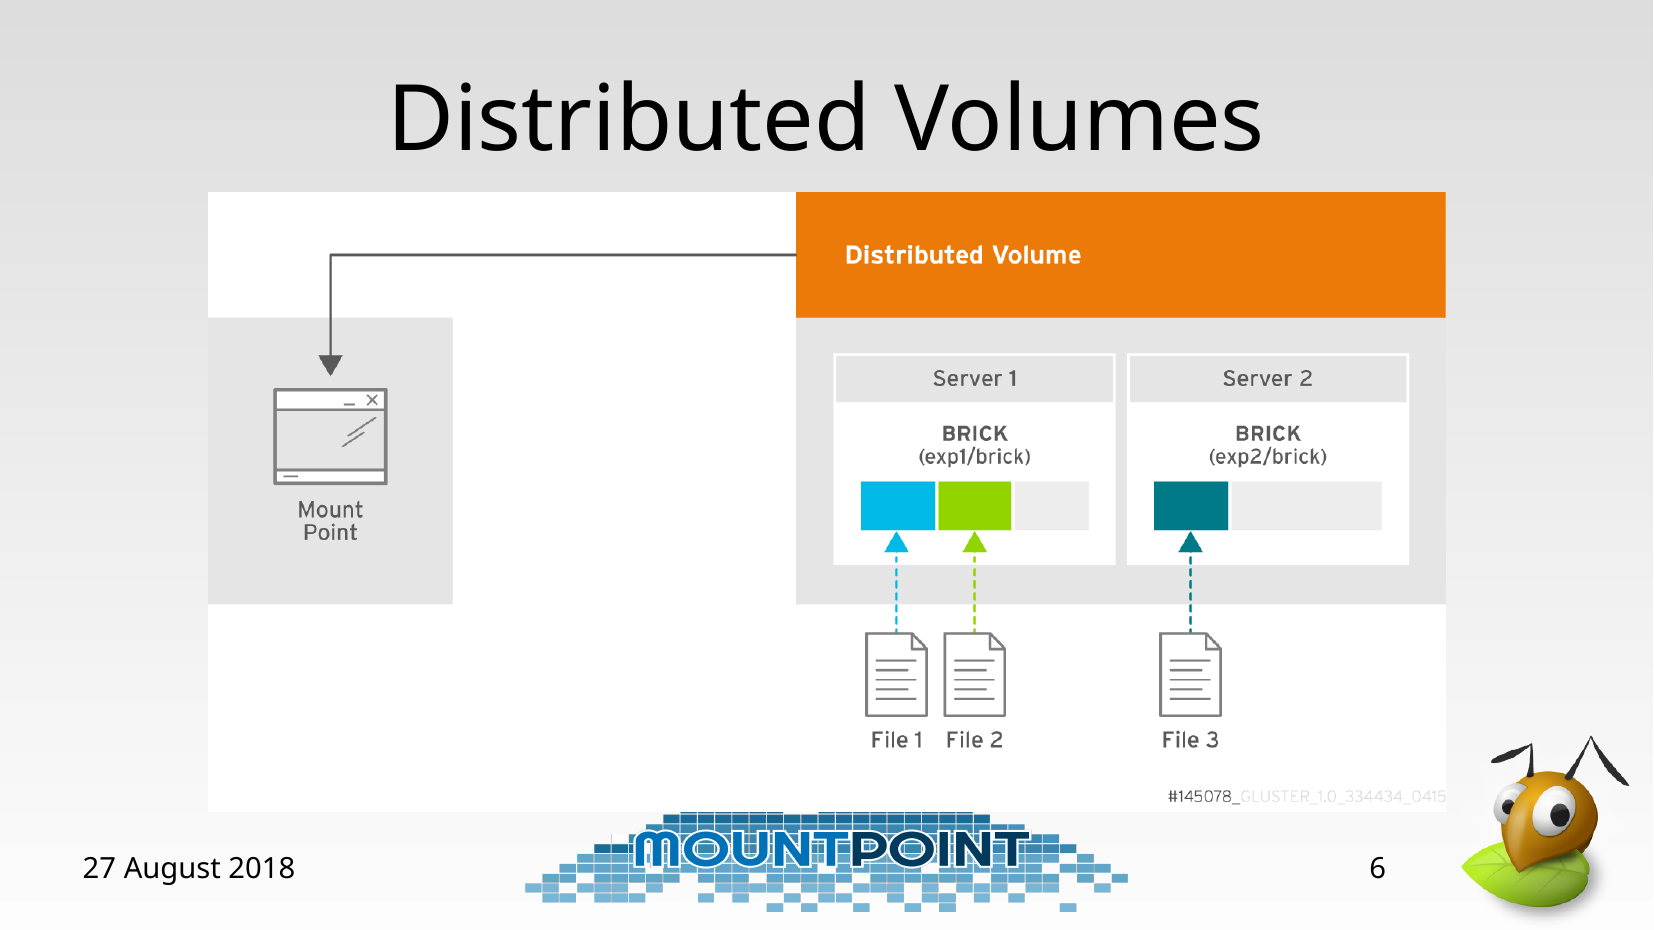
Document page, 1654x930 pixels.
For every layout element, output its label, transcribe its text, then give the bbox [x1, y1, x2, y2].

title Distributed Volumes [82, 37, 1571, 193]
picture [208, 192, 1653, 930]
